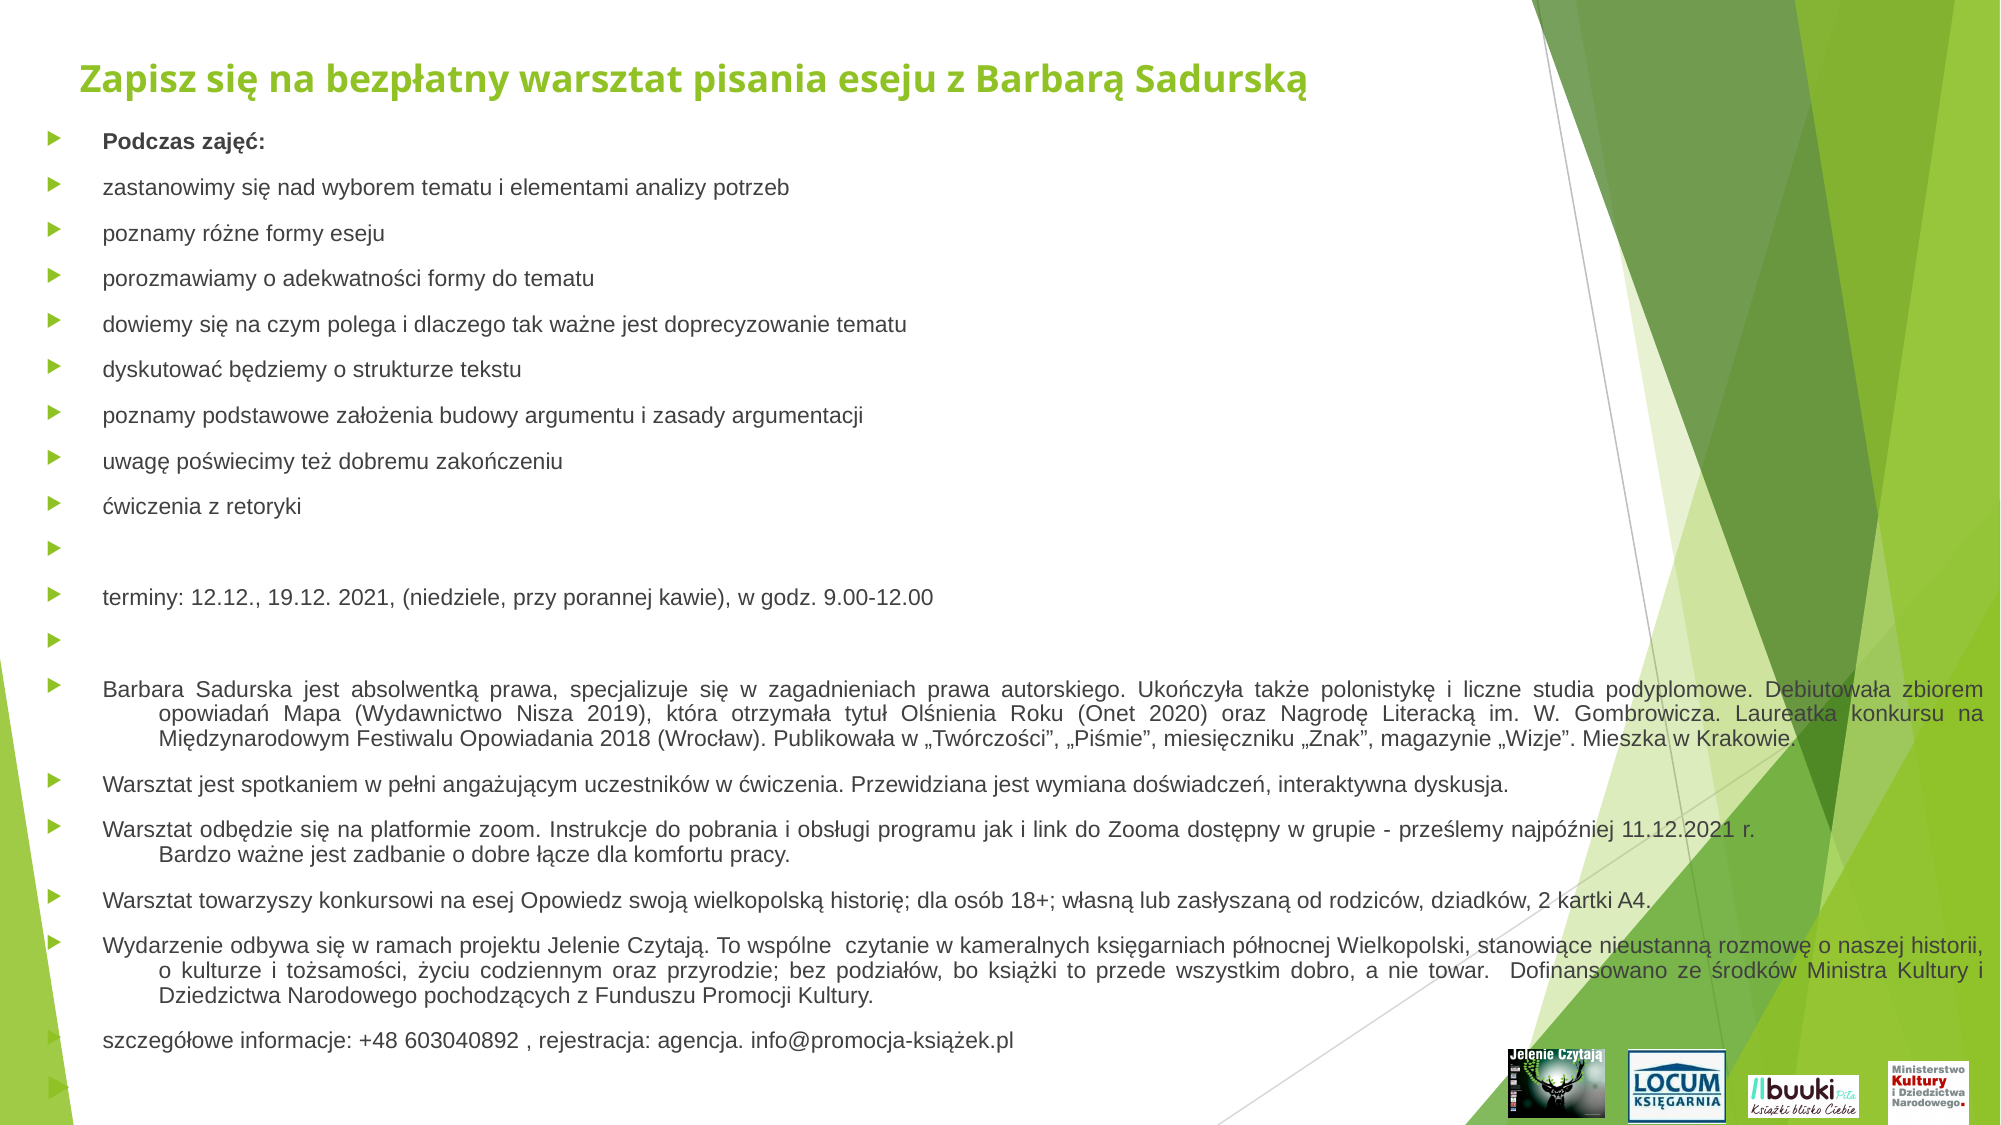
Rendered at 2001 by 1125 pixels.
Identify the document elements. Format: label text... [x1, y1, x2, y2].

picture [1508, 1049, 1605, 1118]
picture [1748, 1075, 1859, 1118]
picture [1628, 1049, 1726, 1124]
list Podczas zajęć: zastanowimy się nad wyborem tematu i elementami analizy potrzeb poznamy różne formy eseju porozmawiamy o adekwatności formy do tematu dowiemy się na czym polega i dlaczego tak ważne jest doprecyzowanie tematu dyskutować będziemy o strukturze tekstu poznamy podstawowe założenia budowy argumentu i zasady argumentacji uwagę poświecimy też dobremu zakończeniu ćwiczenia z retoryki terminy: 12.12., 19.12. 2021, (niedziele, przy porannej kawie), w godz. 9.00-12.00 Barbara Sadurska jest absolwentką prawa, specjalizuje się w zagadnieniach prawa autorskiego. Ukończyła także polonistykę i liczne studia podyplomowe. Debiutowała zbiorem opowiadań Mapa (Wydawnictwo Nisza 2019), która otrzymała tytuł Olśnienia Roku (Onet 2020) oraz Nagrodę Literacką im. W. Gombrowicza. Laureatka konkursu na Międzynarodowym Festiwalu Opowiadania 2018 (Wrocław). Publikowała w „Twórczości”, „Piśmie”, miesięczniku „Znak”, magazynie „Wizje”. Mieszka w Krakowie. Warsztat jest spotkaniem w pełni angażującym uczestników w ćwiczenia. Przewidziana jest wymiana doświadczeń, interaktywna dyskusja. Warsztat odbędzie się na platformie zoom. Instrukcje do pobrania i obsługi programu jak i link do Zooma dostępny w grupie - prześlemy najpóźniej 11.12.2021 r. Bardzo ważne jest zadbanie o dobre łącze dla komfortu pracy. Warsztat towarzyszy konkursowi na esej Opowiedz swoją wielkopolską historię; dla osób 18+; własną lub zasłyszaną od rodziców, dziadków, 2 kartki A4. Wydarzenie odbywa się w ramach projektu Jelenie Czytają. To wspólne czytanie w kameralnych księgarniach północnej Wielkopolski, stanowiące nieustanną rozmowę o naszej historii, o kulturze i tożsamości, życiu codziennym oraz przyrodzie; bez podziałów, bo książki to przede wszystkim dobro, a nie towar. Dofinansowano ze środków Ministra Kultury i Dziedzictwa Narodowego pochodzących z Funduszu Promocji Kultury. szczegółowe informacje: +48 603040892 , rejestracja: agencja. info@promocja-książek.pl [31, 122, 2000, 1091]
picture [1888, 1061, 1969, 1125]
title Zapisz się na bezpłatny warsztat pisania eseju z Barbarą Sadurską [64, 47, 1826, 122]
